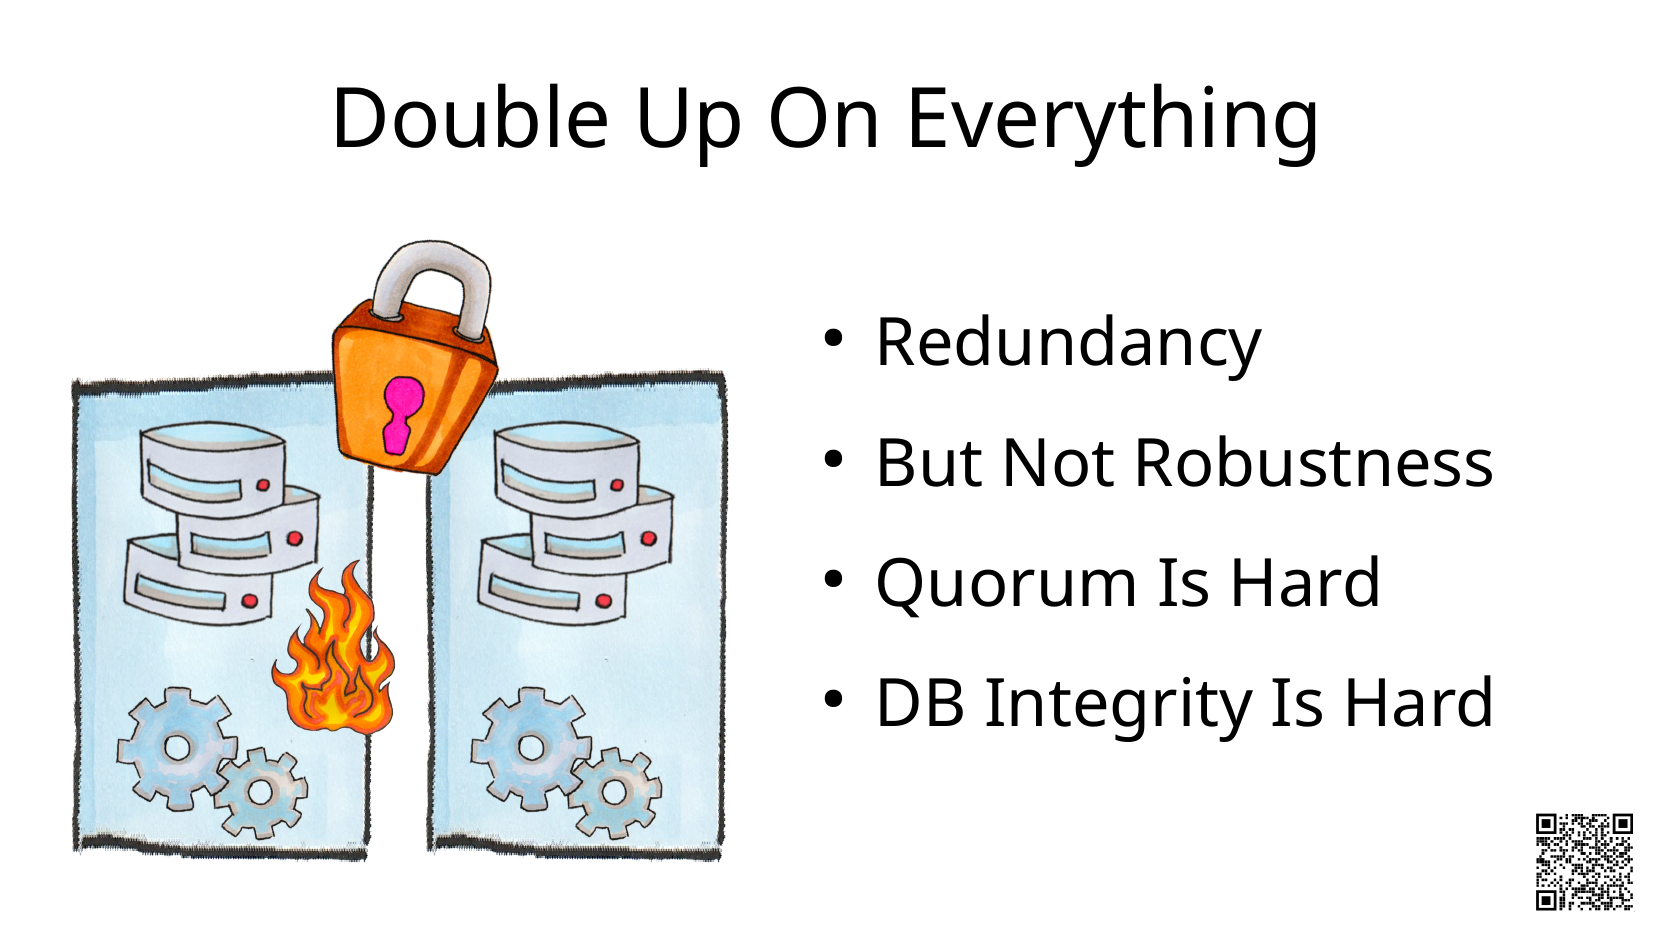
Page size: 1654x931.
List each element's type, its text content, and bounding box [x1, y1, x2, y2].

list Redundancy But Not Robustness Quorum Is Hard DB Integrity Is Hard [803, 294, 1531, 834]
picture [43, 174, 768, 931]
picture [1535, 812, 1635, 912]
title Double Up On Everything [82, 37, 1571, 193]
